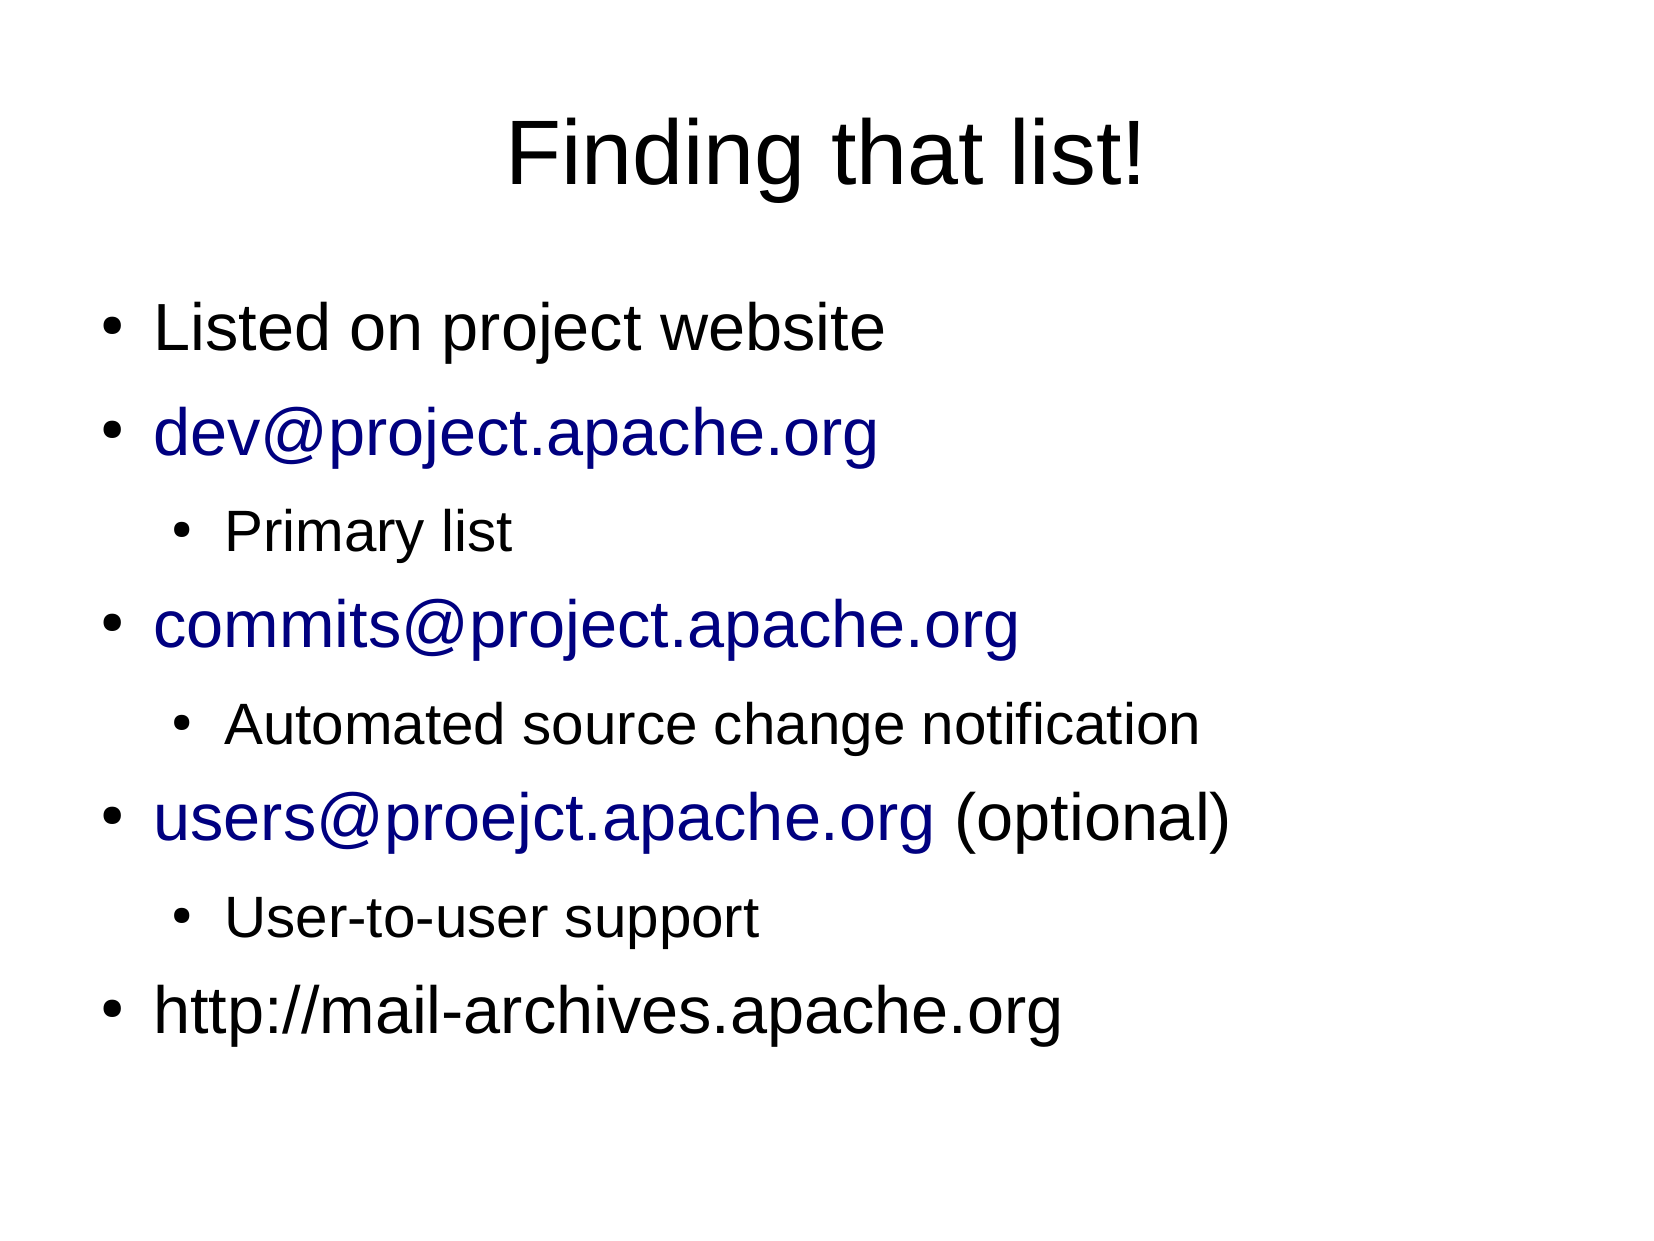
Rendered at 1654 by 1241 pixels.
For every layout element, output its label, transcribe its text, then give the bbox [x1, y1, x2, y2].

title Finding that list! [82, 49, 1571, 257]
list Listed on project website dev@project.apache.org Primary list commits@project.apache.org Automated source change notification users@proejct.apache.org (optional) User-to-user support http://mail-archives.apache.org [82, 290, 1571, 1109]
